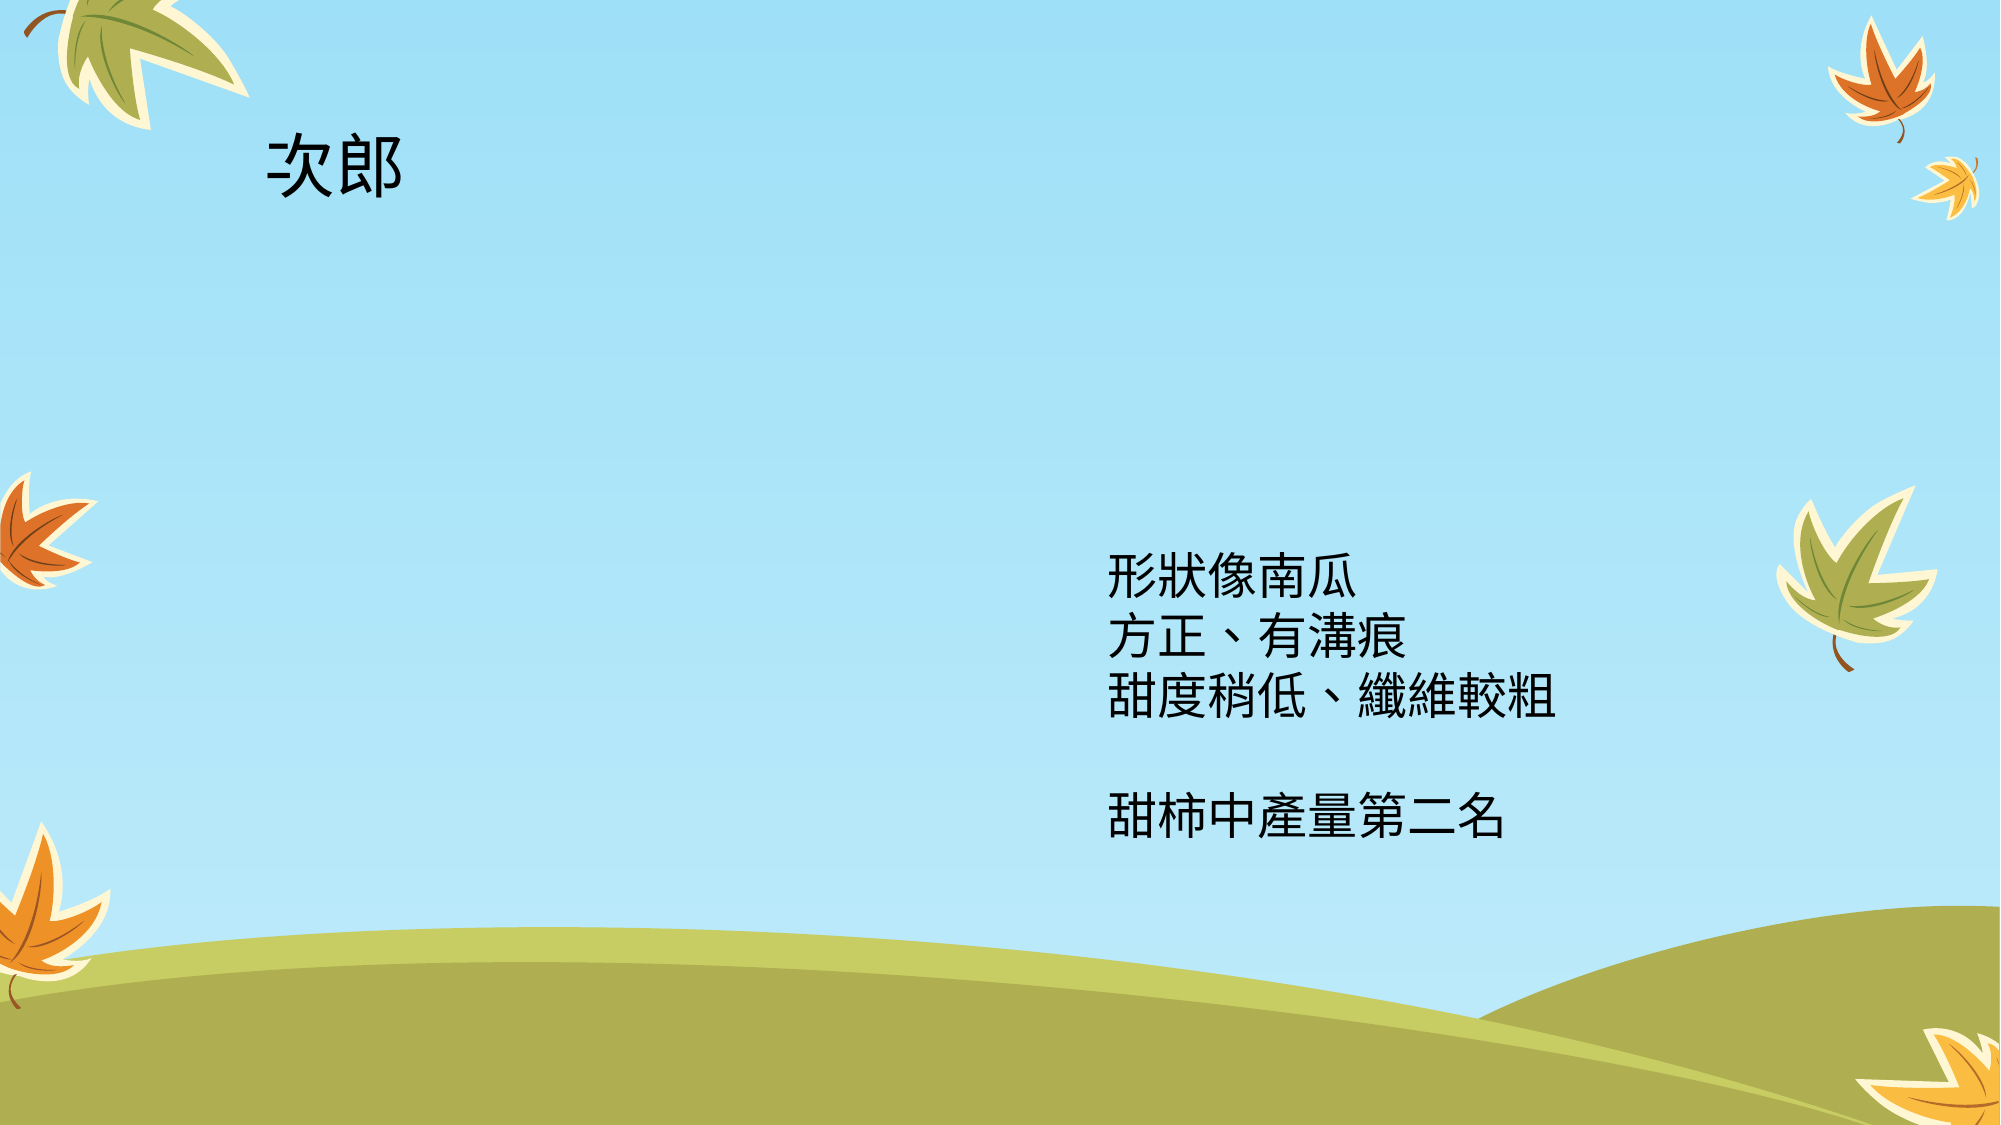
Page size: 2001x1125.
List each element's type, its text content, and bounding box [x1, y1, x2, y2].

title 次郎 [249, 12, 1749, 216]
text_box 形狀像南瓜 方正、有溝痕 甜度稍低、纖維較粗 甜柿中產量第二名 [1092, 537, 1749, 856]
